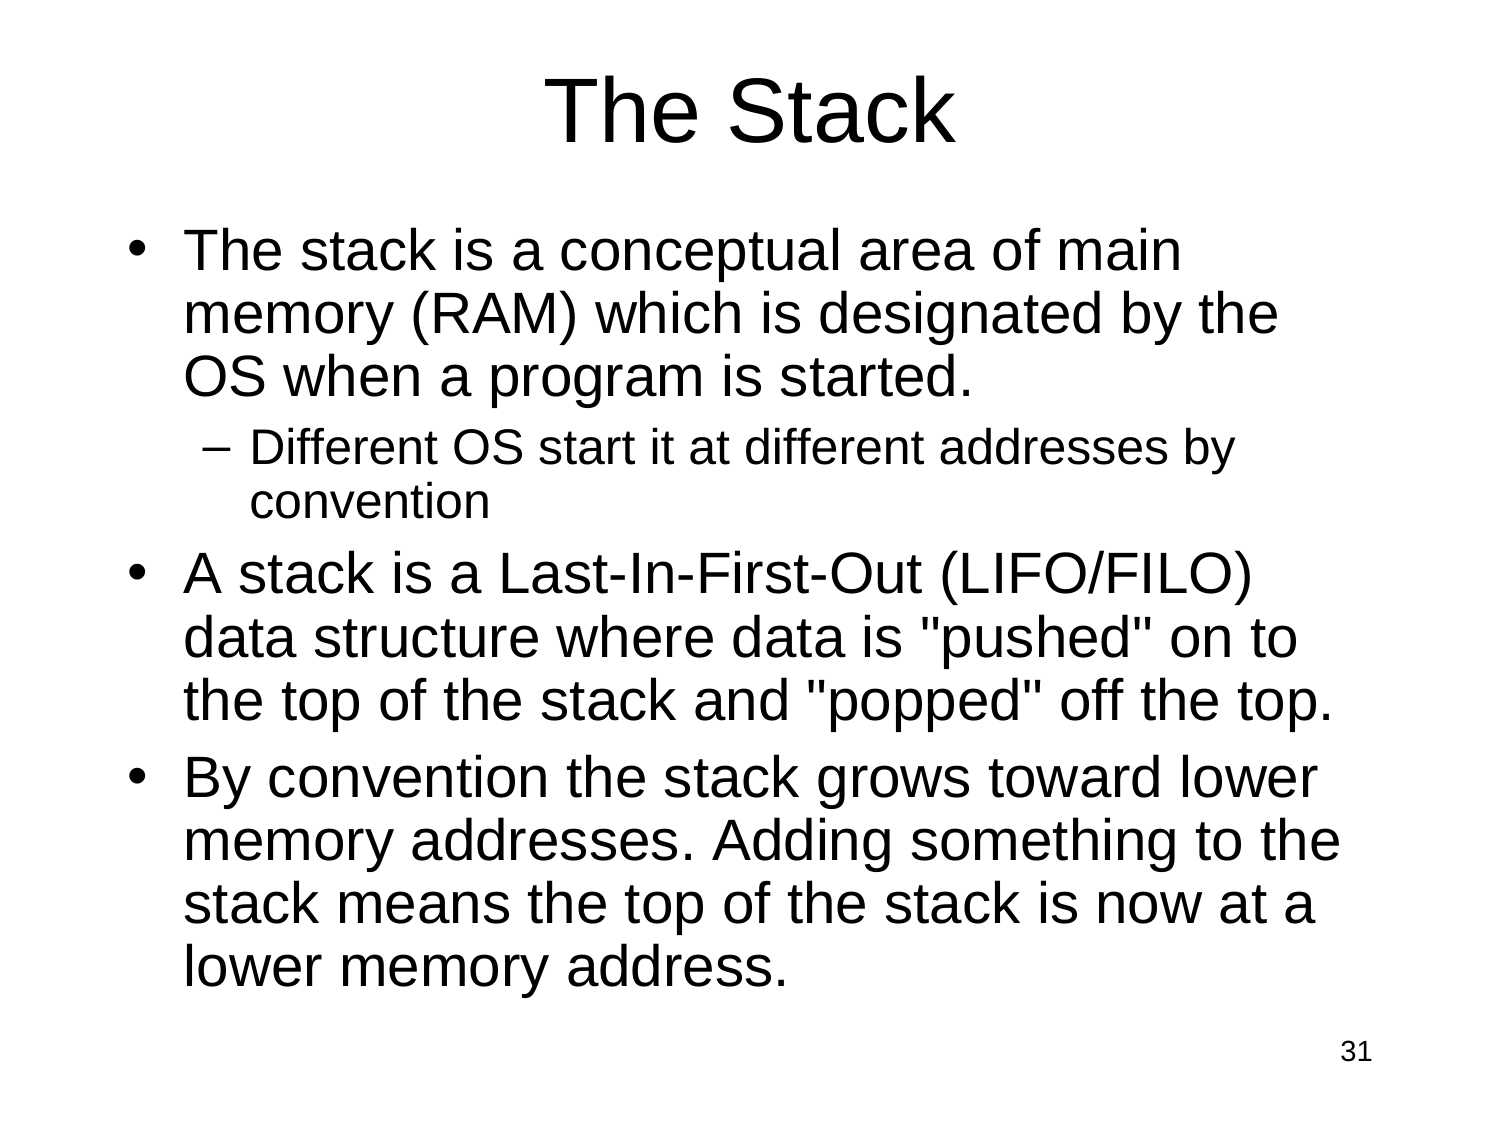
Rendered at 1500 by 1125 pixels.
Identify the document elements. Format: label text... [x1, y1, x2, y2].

text_box <number> [1074, 1025, 1388, 1101]
list The stack is a conceptual area of main memory (RAM) which is designated by the OS when a program is started. Different OS start it at different addresses by convention A stack is a Last-In-First-Out (LIFO/FILO) data structure where data is "pushed" on to the top of the stack and "popped" off the top. By convention the stack grows toward lower memory addresses. Adding something to the stack means the top of the stack is now at a lower memory address. [112, 212, 1388, 1007]
title The Stack [112, 12, 1388, 201]
